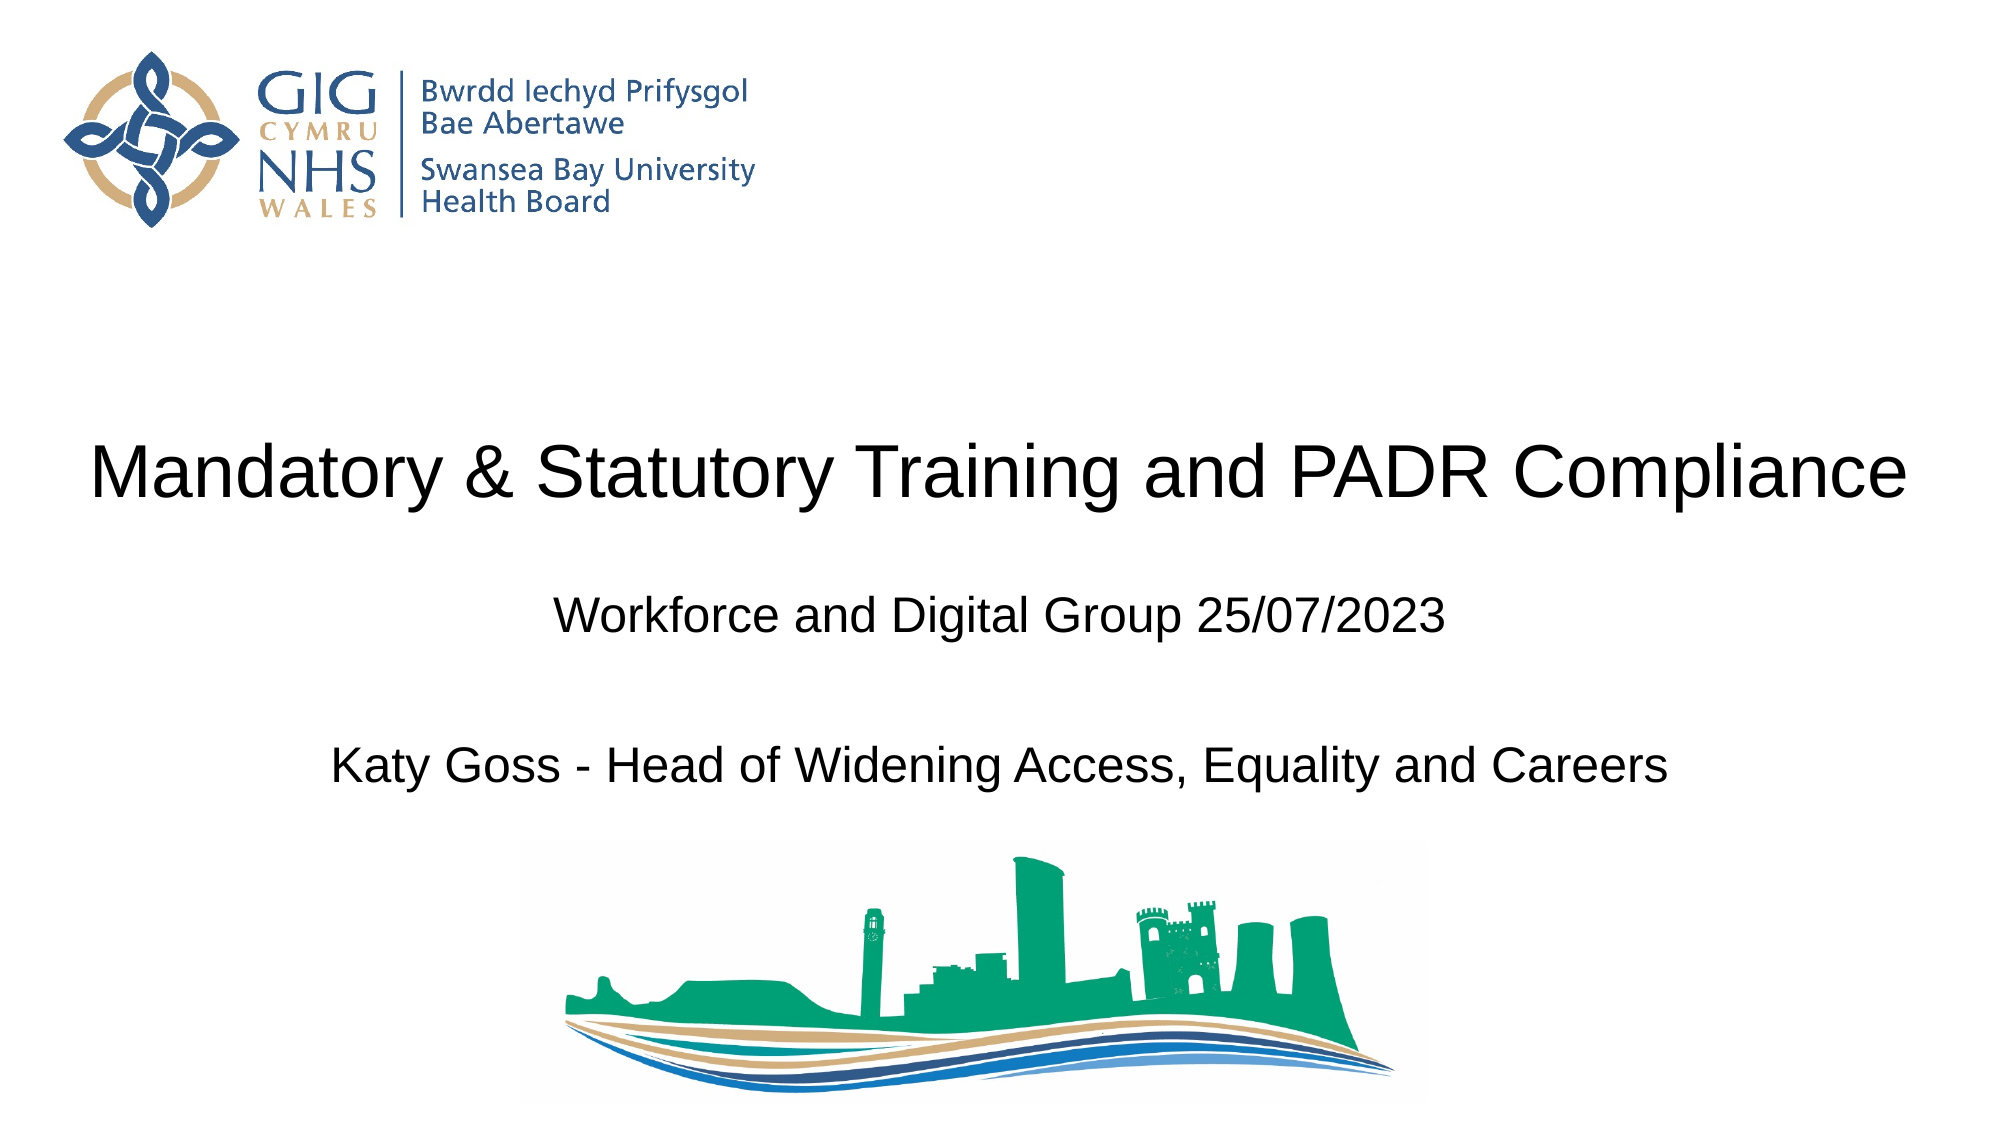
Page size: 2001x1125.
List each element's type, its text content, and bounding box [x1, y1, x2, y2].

subtitle Workforce and Digital Group 25/07/2023 Katy Goss - Head of Widening Access, Equality and Careers [249, 581, 1750, 854]
title Mandatory & Statutory Training and PADR Compliance [0, 404, 2000, 522]
